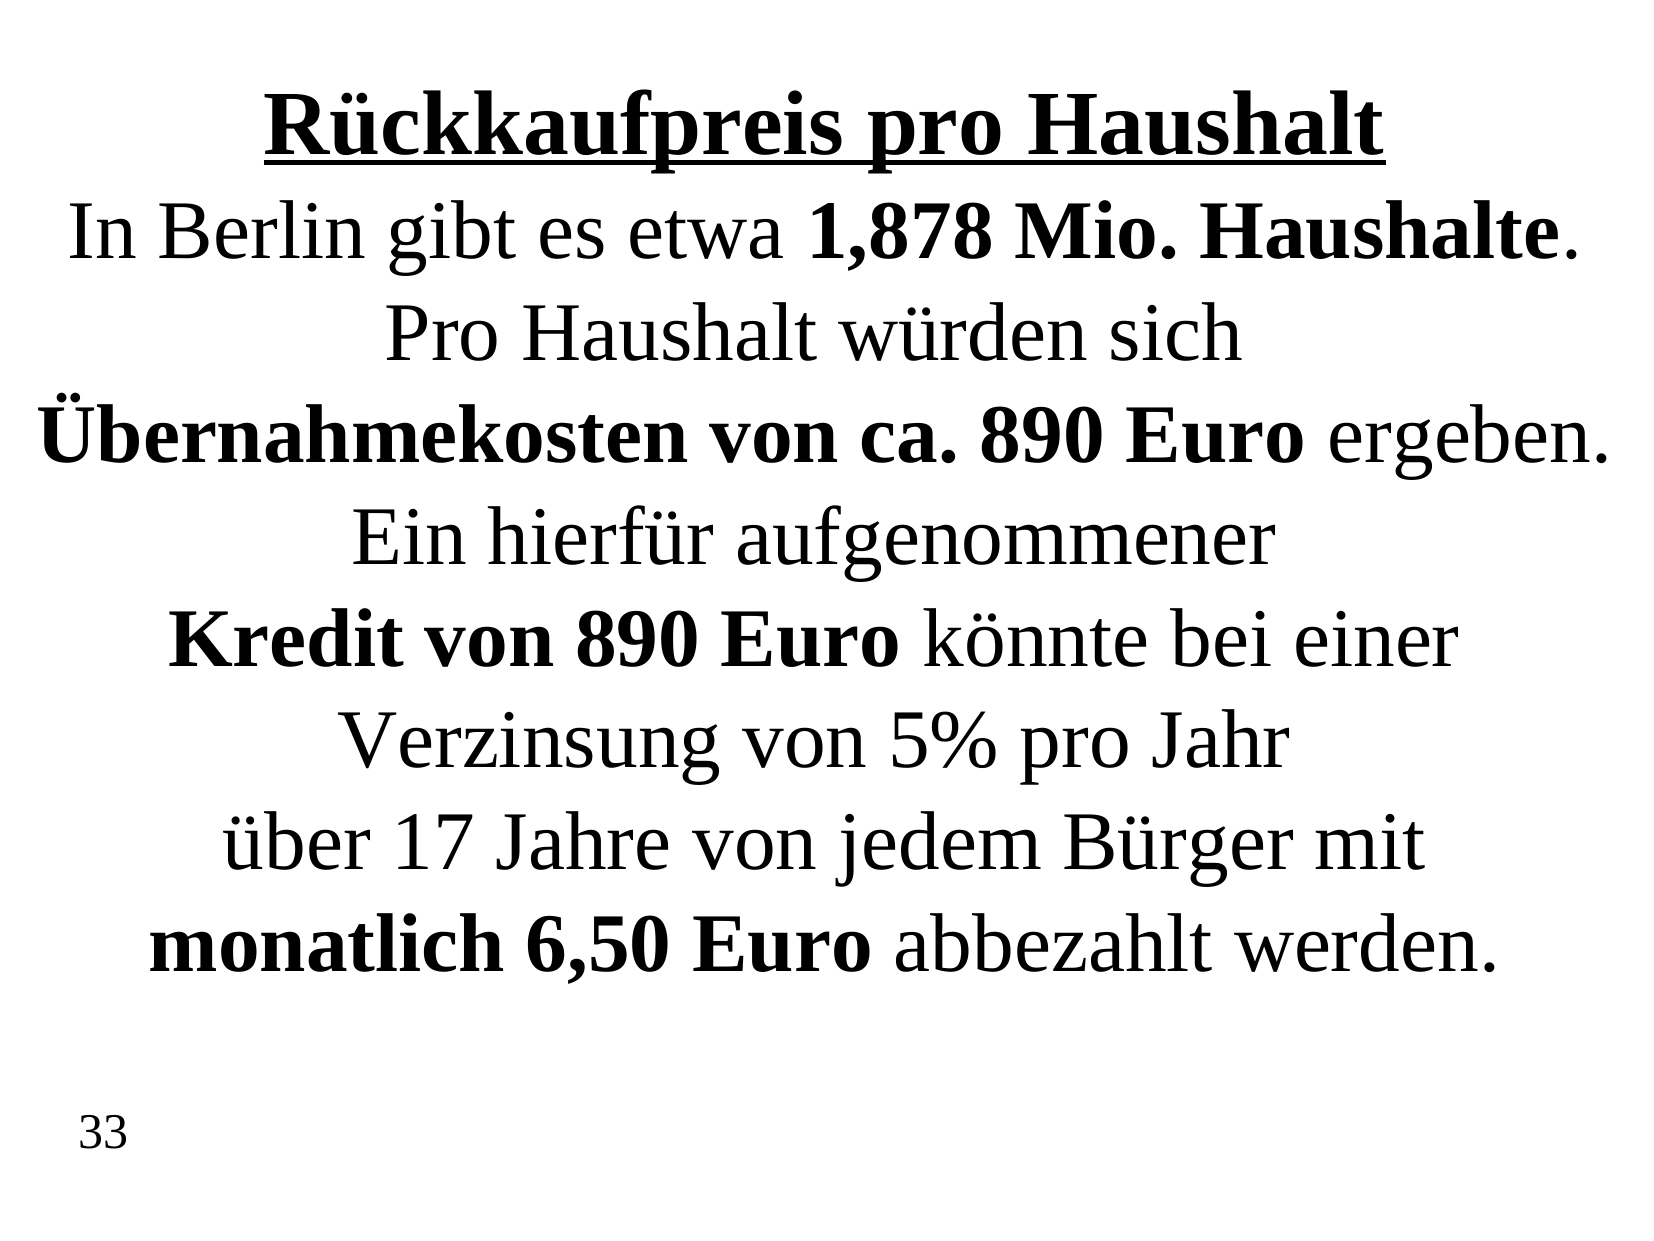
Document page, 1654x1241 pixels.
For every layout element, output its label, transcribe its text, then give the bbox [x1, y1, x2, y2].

text_box <Nummer> [78, 1100, 314, 1162]
text_box Rückkaufpreis pro Haushalt In Berlin gibt es etwa 1,878 Mio. Haushalte. Pro Haushalt würden sich Übernahmekosten von ca. 890 Euro ergeben. Ein hierfür aufgenommener Kredit von 890 Euro könnte bei einer Verzinsung von 5% pro Jahr über 17 Jahre von jedem Bürger mit monatlich 6,50 Euro abbezahlt werden. [36, 60, 1613, 1021]
